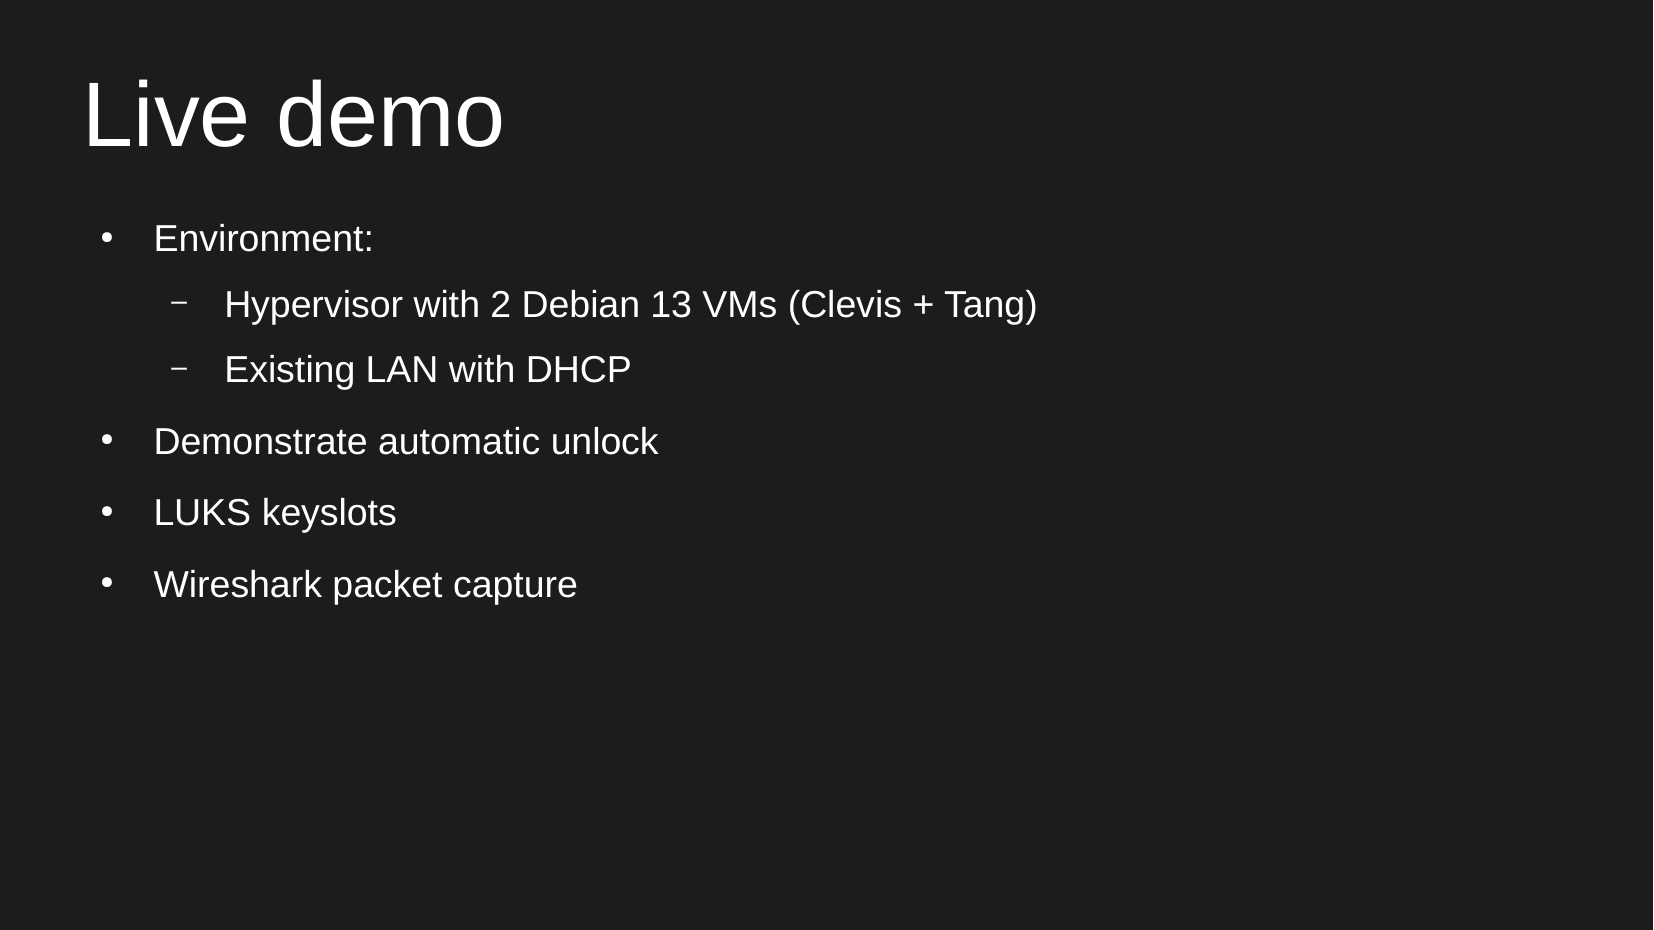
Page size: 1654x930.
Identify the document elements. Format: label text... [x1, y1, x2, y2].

title Live demo [82, 37, 1571, 193]
list Environment: Hypervisor with 2 Debian 13 VMs (Clevis + Tang) Existing LAN with DHCP Demonstrate automatic unlock LUKS keyslots Wireshark packet capture [82, 217, 1313, 863]
